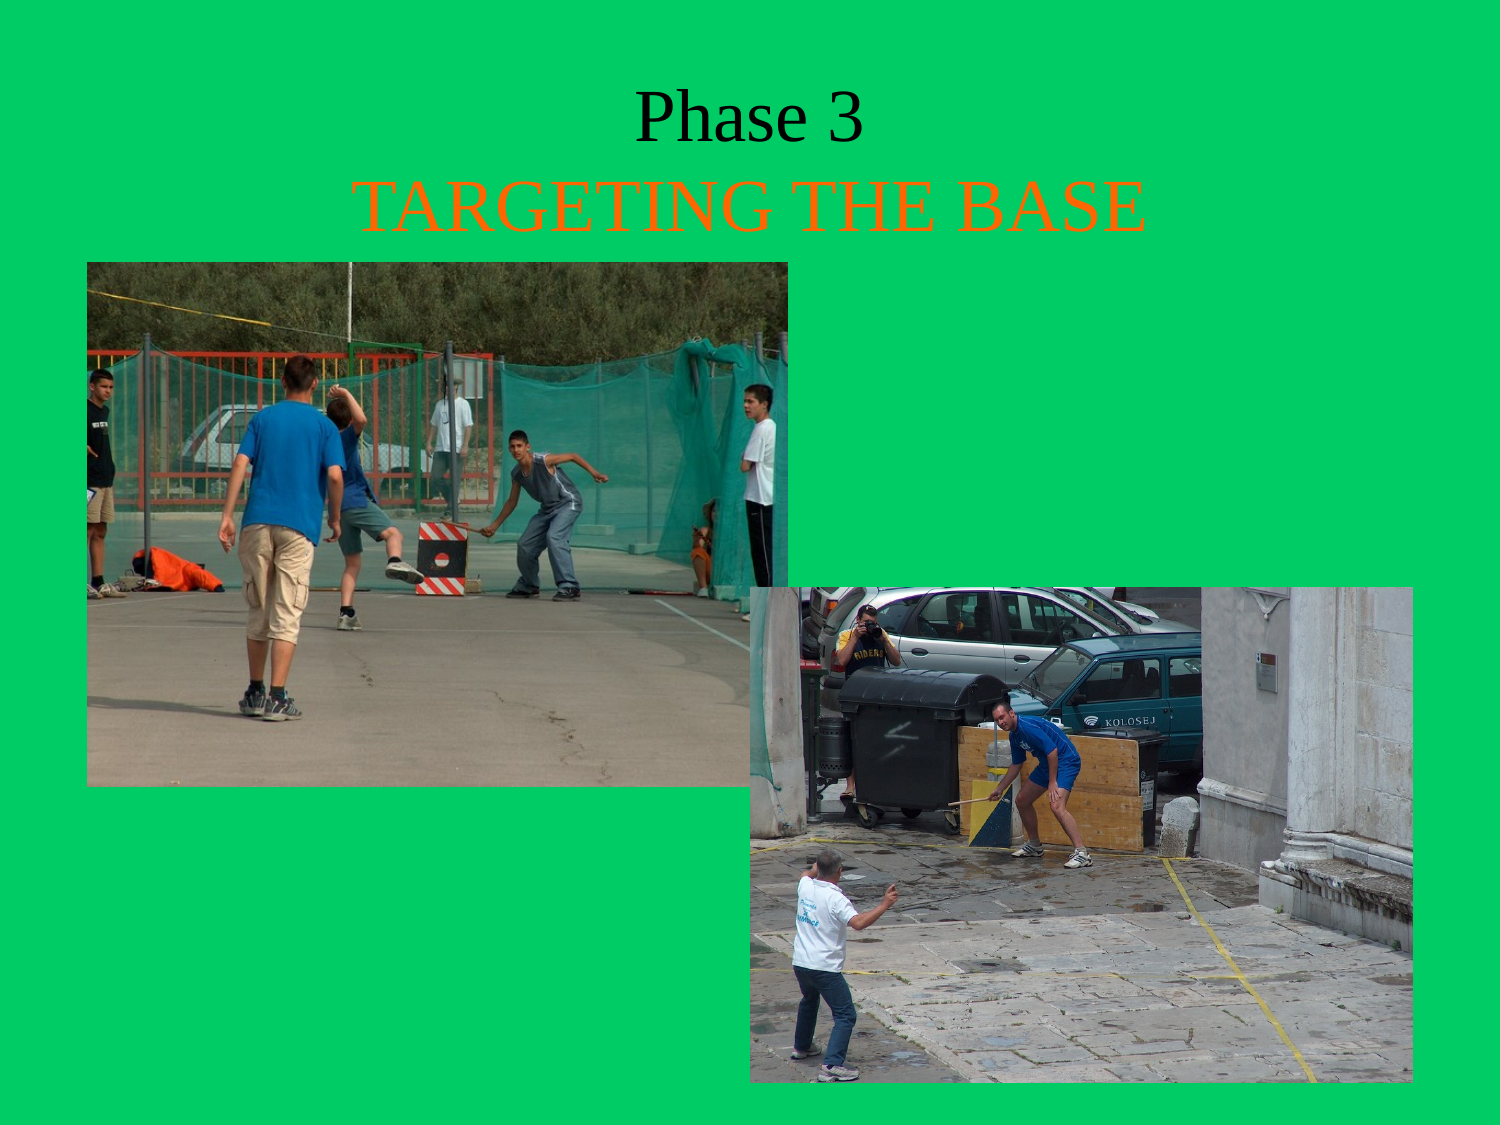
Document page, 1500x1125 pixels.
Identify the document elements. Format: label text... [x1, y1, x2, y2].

title Phase 3 TARGETING THE BASE [112, 62, 1388, 250]
picture [87, 262, 1413, 1084]
